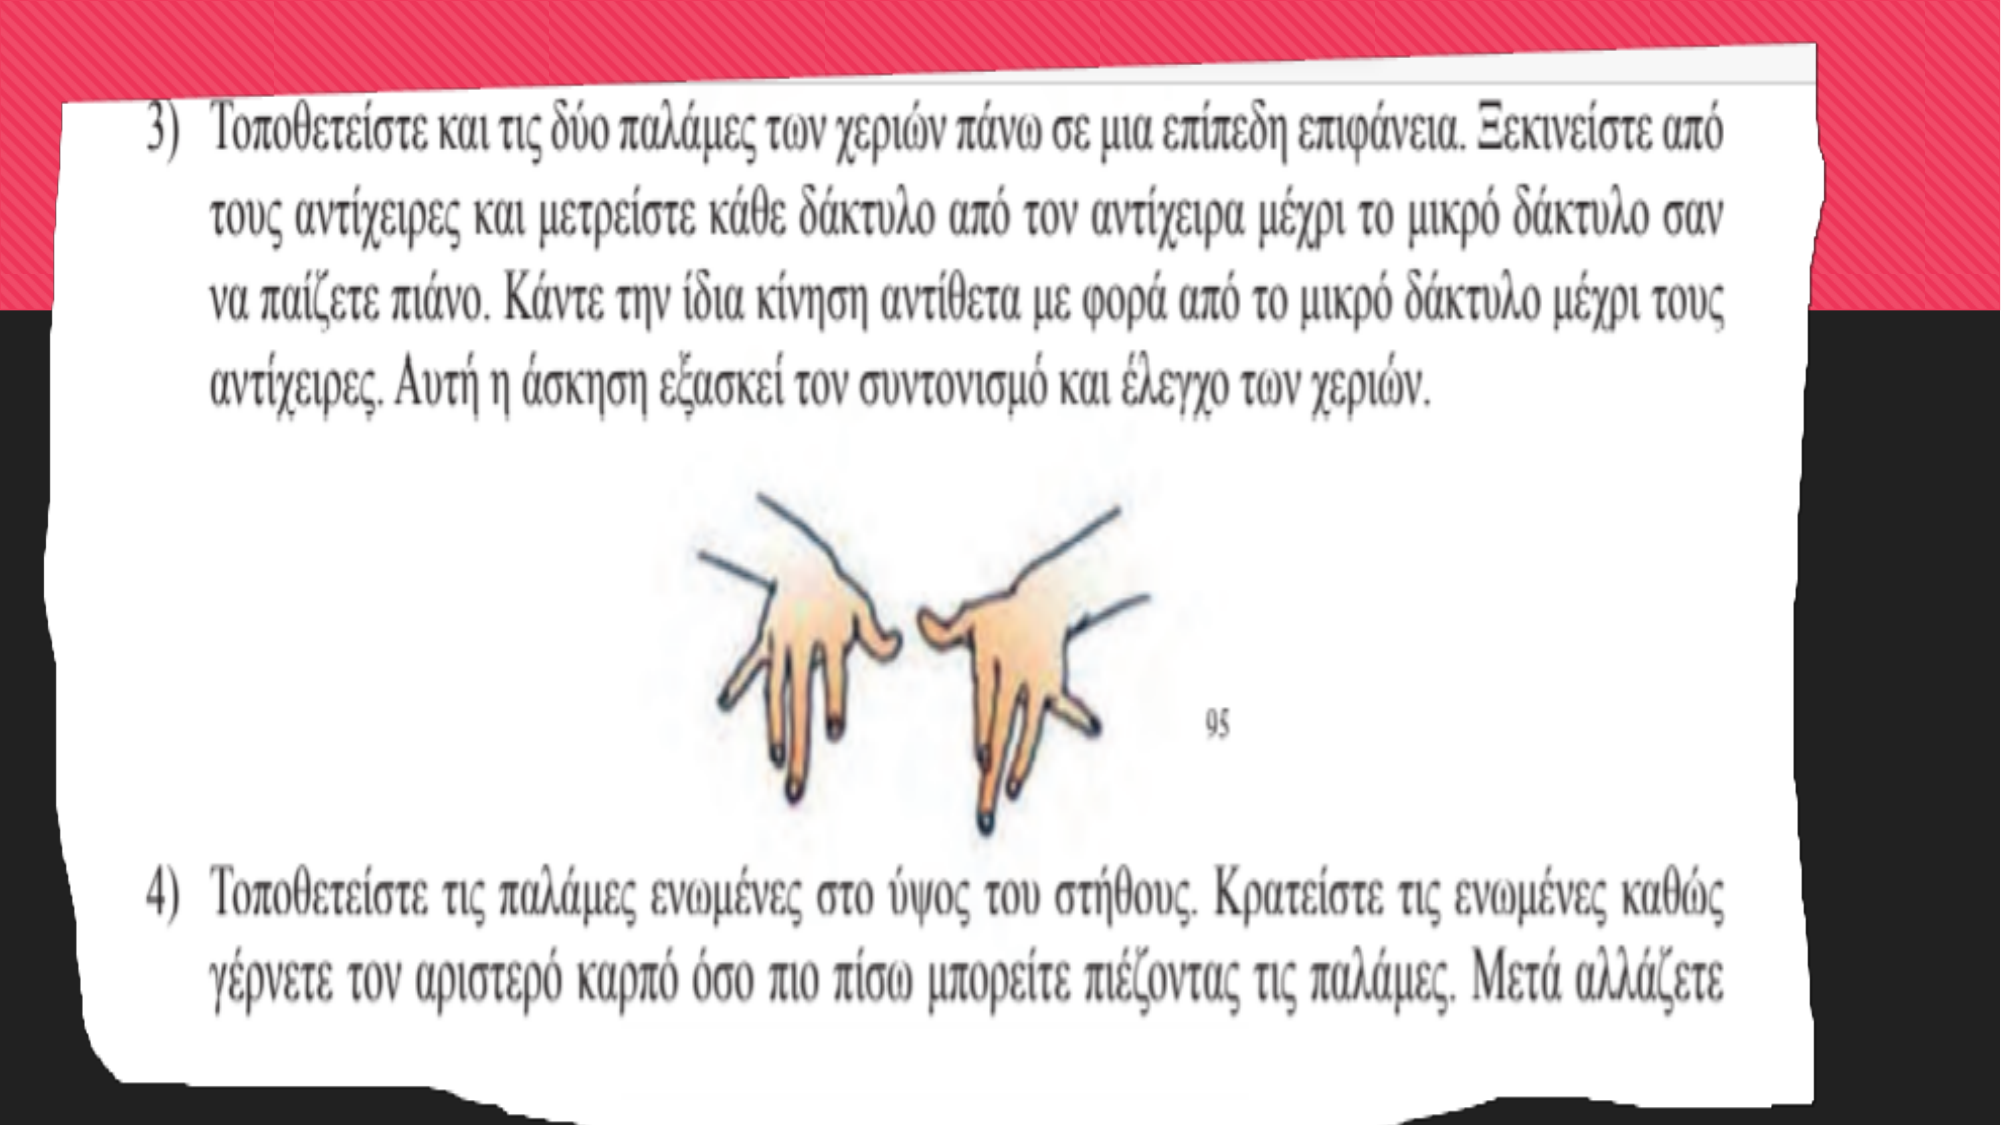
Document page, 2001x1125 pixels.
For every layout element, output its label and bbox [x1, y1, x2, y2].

picture [34, 26, 1835, 1125]
